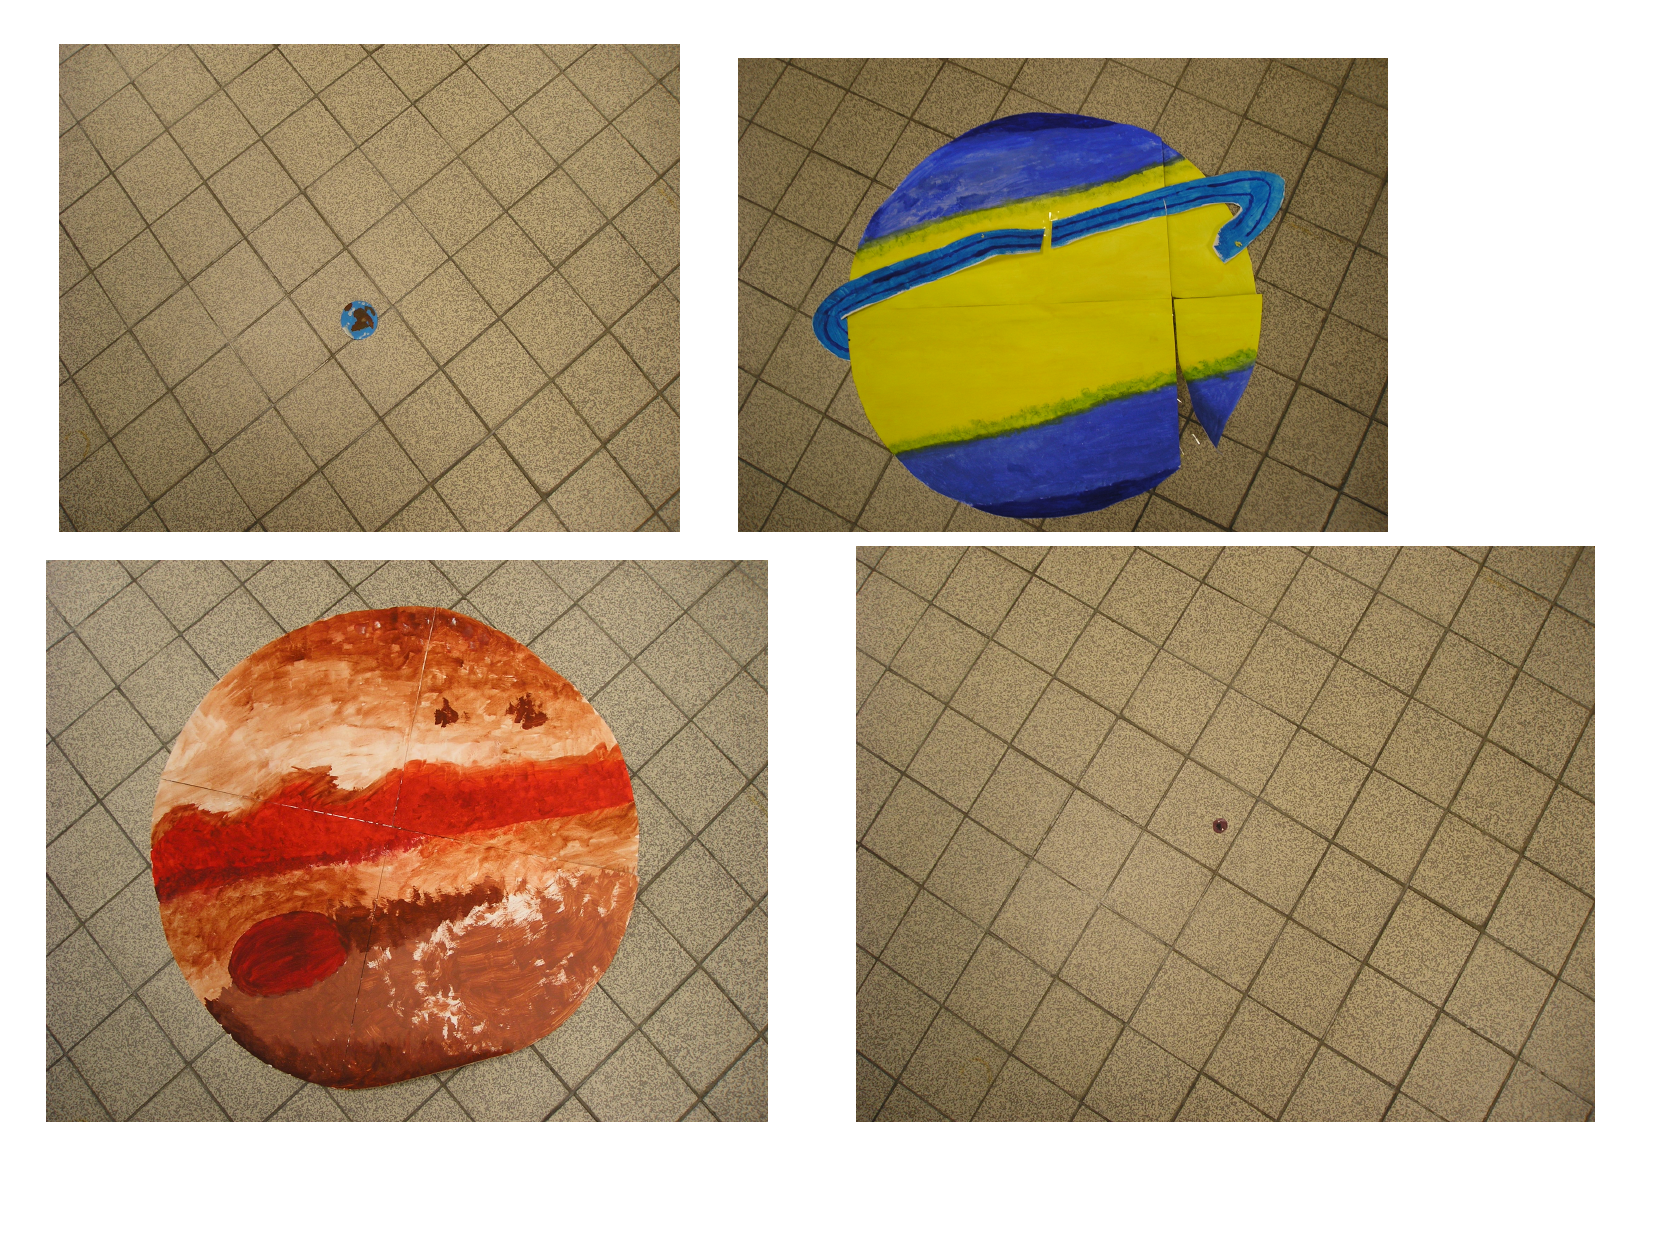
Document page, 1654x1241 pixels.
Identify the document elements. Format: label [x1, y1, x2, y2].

picture [59, 44, 680, 532]
picture [738, 58, 1388, 532]
picture [46, 560, 768, 1123]
picture [856, 546, 1595, 1123]
